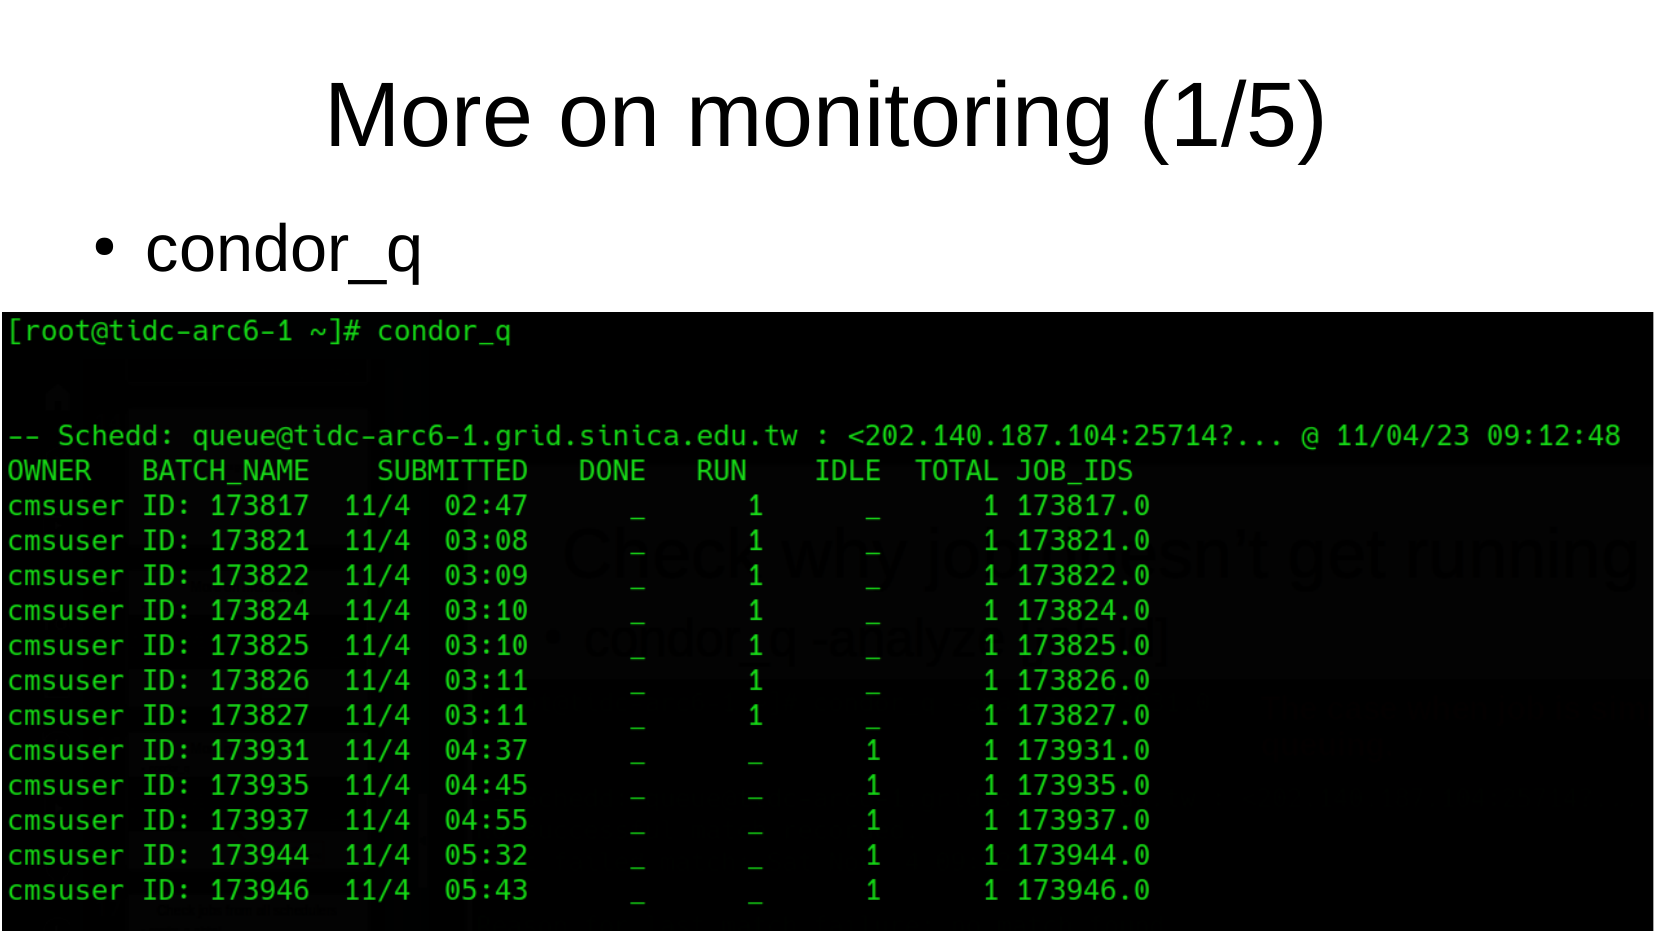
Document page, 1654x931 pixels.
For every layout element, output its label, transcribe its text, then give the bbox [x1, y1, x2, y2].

picture [2, 312, 1654, 931]
title More on monitoring (1/5) [82, 37, 1571, 193]
list condor_q [75, 210, 1564, 312]
